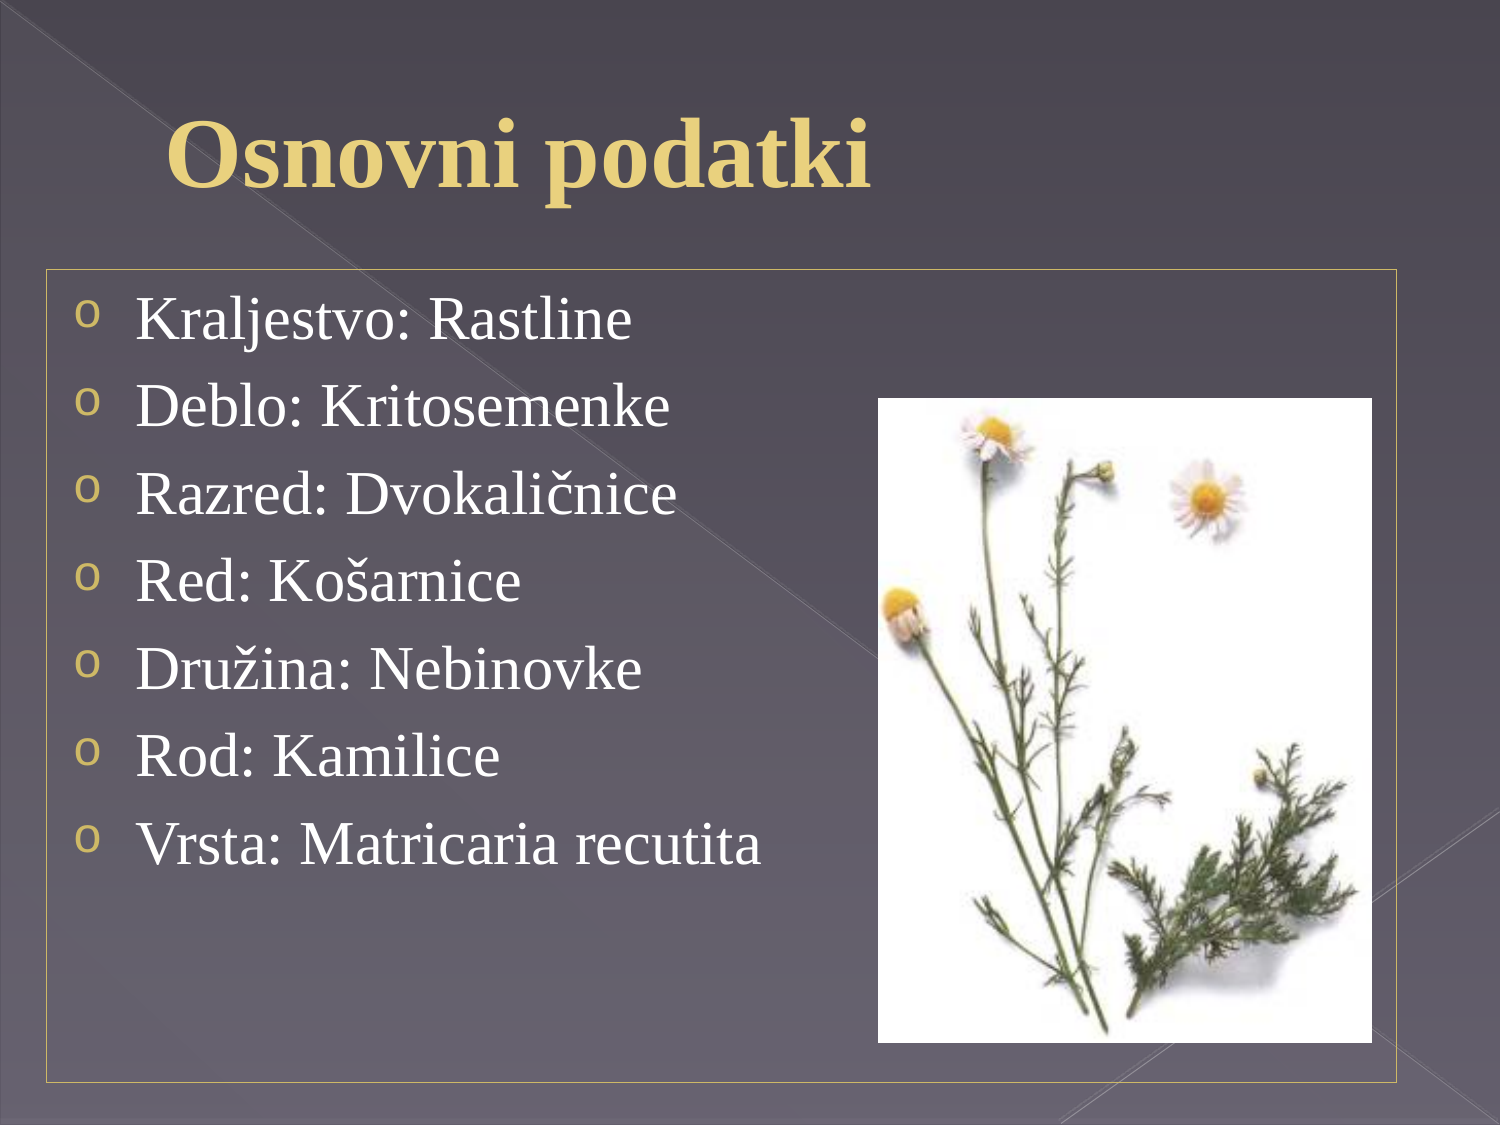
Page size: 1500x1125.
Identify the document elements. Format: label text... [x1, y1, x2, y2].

title Osnovni podatki [70, 46, 1421, 250]
list Kraljestvo: Rastline Deblo: Kritosemenke Razred: Dvokaličnice Red: Košarnice Družina: Nebinovke Rod: Kamilice Vrsta: Matricaria recutita [46, 269, 1397, 1083]
picture [878, 398, 1372, 1043]
